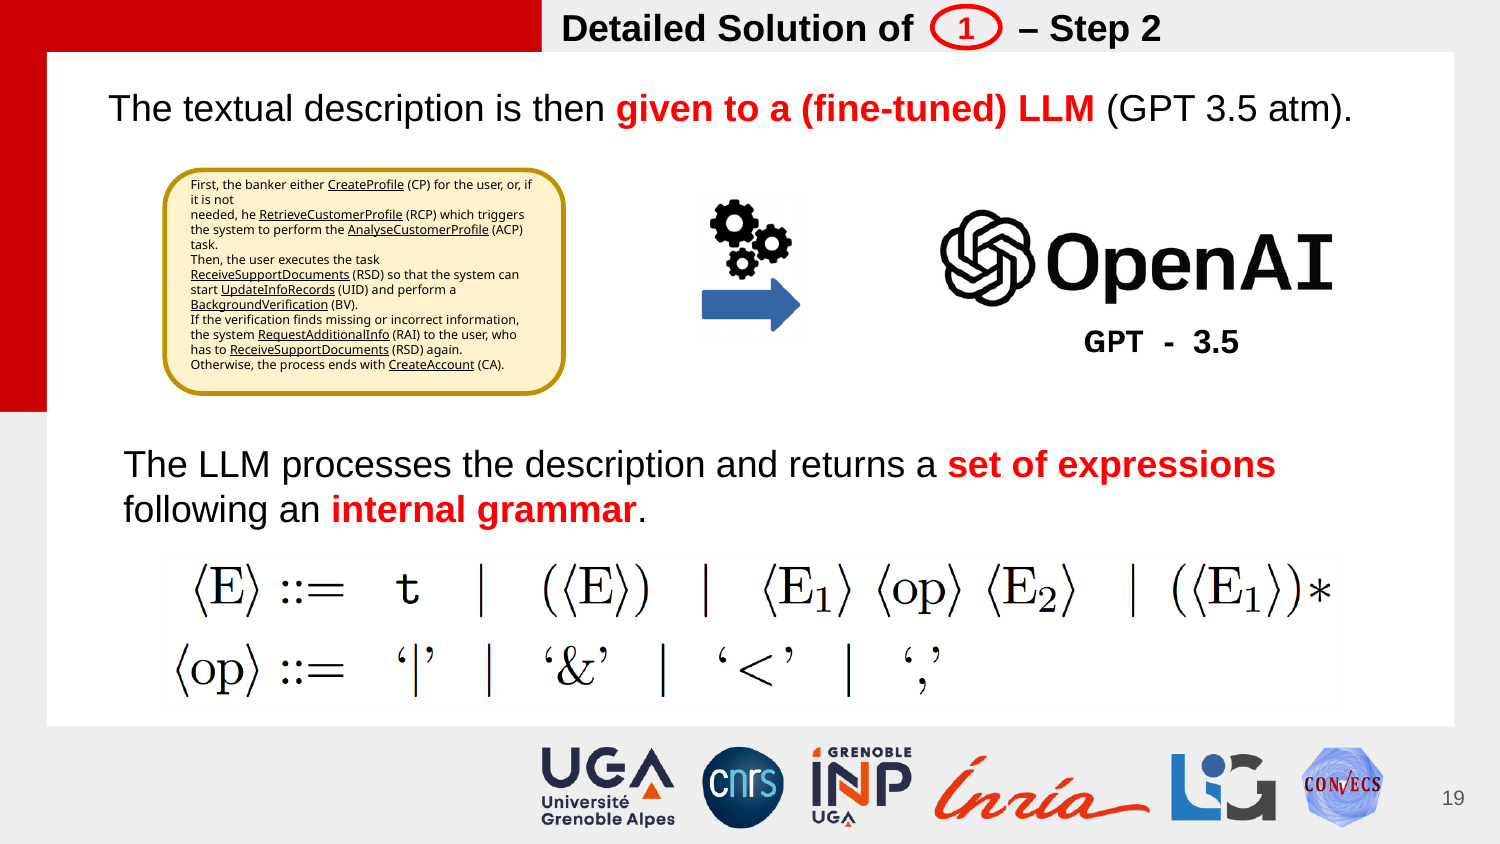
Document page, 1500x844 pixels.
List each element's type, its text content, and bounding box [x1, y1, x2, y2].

text_box First, the banker either CreateProfile (CP) for the user, or, if it is not needed, he RetrieveCustomerProfile (RCP) which triggers the system to perform the AnalyseCustomerProfile (ACP) task. Then, the user executes the task ReceiveSupportDocuments (RSD) so that the system can start UpdateInfoRecords (UID) and perform a BackgroundVerification (BV). If the verification finds missing or incorrect information, the system RequestAdditionalInfo (RAI) to the user, who has to ReceiveSupportDocuments (RSD) again. Otherwise, the process ends with CreateAccount (CA). [164, 169, 564, 394]
text_box 1 [932, 6, 1001, 49]
text_box Detailed Solution of – Step 2 [546, 0, 1441, 55]
text_box The LLM processes the description and returns a set of expressions following an internal grammar. [108, 436, 1392, 546]
slide_number <numéro> [1389, 764, 1480, 830]
picture [0, 0, 1500, 844]
text_box The textual description is then given to a (fine-tuned) LLM (GPT 3.5 atm). [93, 80, 1377, 136]
text_box - 3.5 [1148, 304, 1362, 370]
